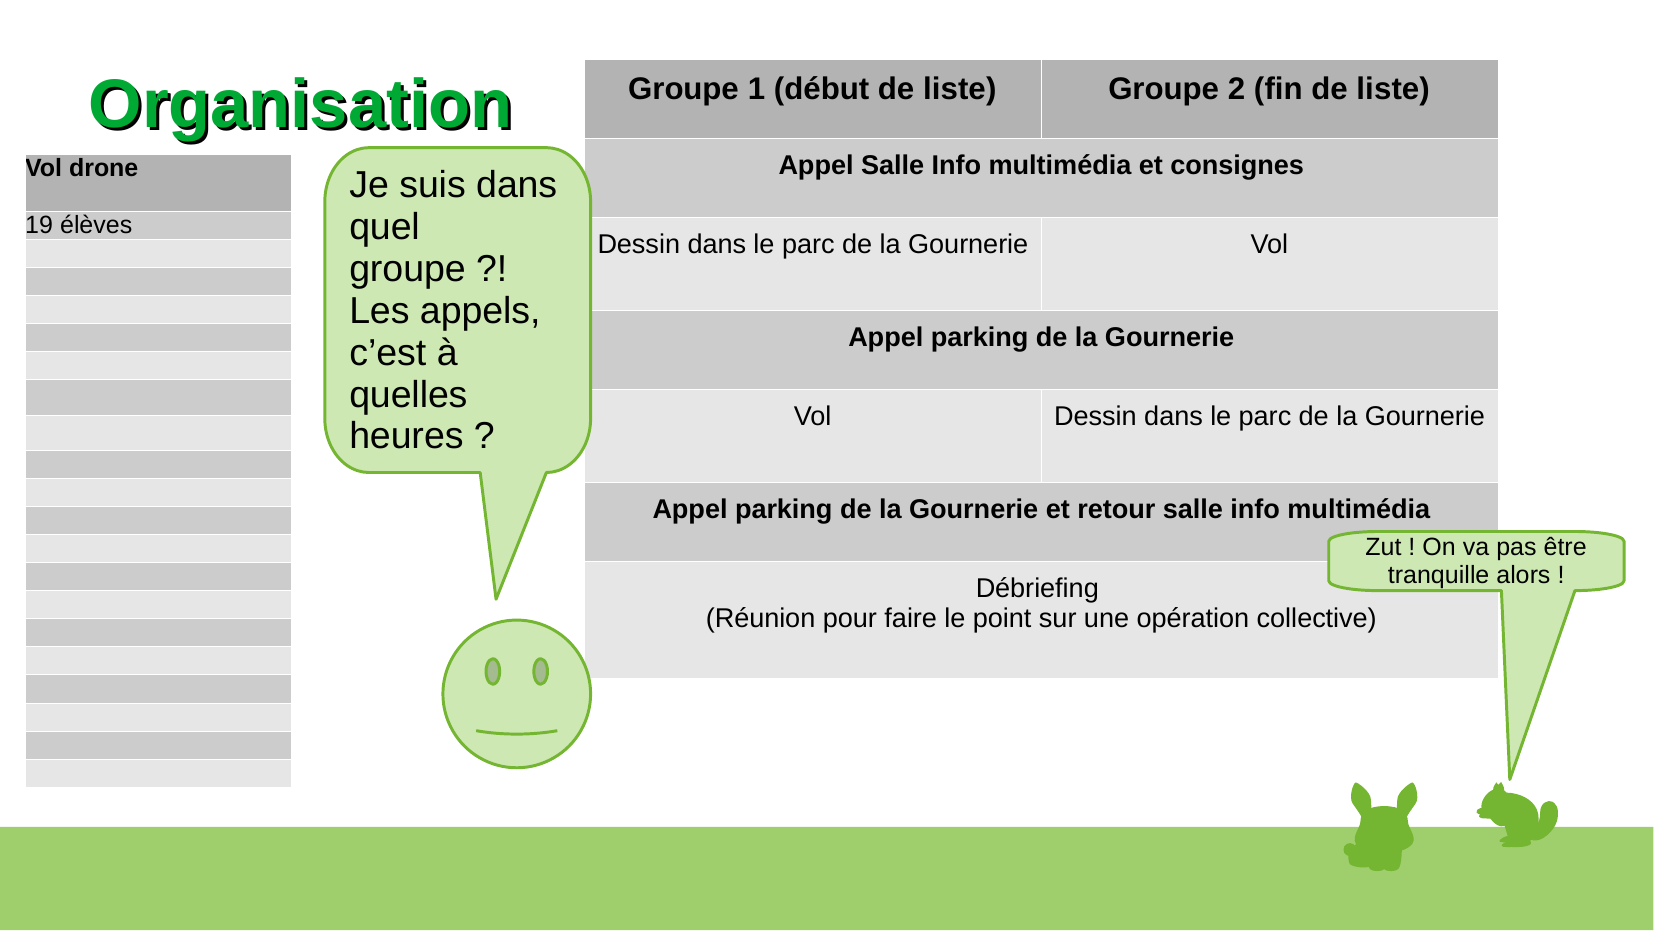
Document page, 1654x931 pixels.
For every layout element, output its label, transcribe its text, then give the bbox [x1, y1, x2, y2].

table_cell [26, 416, 291, 450]
table_cell Dessin dans le parc de la Gournerie [591, 218, 1041, 310]
table_cell [26, 535, 291, 562]
table_cell Vol [1042, 218, 1498, 310]
table_cell Appel parking de la Gournerie [591, 311, 1498, 389]
table_cell [26, 451, 291, 478]
table_cell [26, 380, 291, 415]
table_cell [26, 647, 291, 674]
table_cell [26, 732, 291, 759]
table_header Vol drone [26, 155, 291, 211]
table_header Groupe 1 (début de liste) [585, 60, 1041, 138]
title Organisation [88, 29, 1565, 178]
table_cell [26, 296, 291, 323]
table_cell [26, 352, 291, 379]
text_box [442, 620, 591, 768]
table_cell [26, 591, 291, 618]
table_cell [26, 563, 291, 590]
table_cell [26, 240, 291, 267]
table_cell [26, 268, 291, 295]
text_box Je suis dans quel groupe ?! Les appels, c’est à quelles heures ? [324, 147, 591, 600]
table_cell Appel Salle Info multimédia et consignes [585, 139, 1498, 217]
table_cell Dessin dans le parc de la Gournerie [1042, 390, 1498, 482]
table_cell [26, 675, 291, 703]
table_cell [26, 479, 291, 506]
table_cell [26, 704, 291, 731]
table_cell [26, 507, 291, 534]
table_cell [26, 324, 291, 351]
table_cell Débriefing (Réunion pour faire le point sur une opération collective) [585, 562, 1498, 678]
table_header Groupe 2 (fin de liste) [1042, 60, 1498, 138]
table_cell Appel parking de la Gournerie et retour salle info multimédia [585, 483, 1498, 561]
table_cell 19 élèves [26, 212, 291, 239]
text_box Zut ! On va pas être tranquille alors ! [1328, 531, 1625, 780]
table_cell Vol [585, 390, 1041, 482]
table_cell [26, 619, 291, 646]
table_cell [26, 760, 291, 787]
